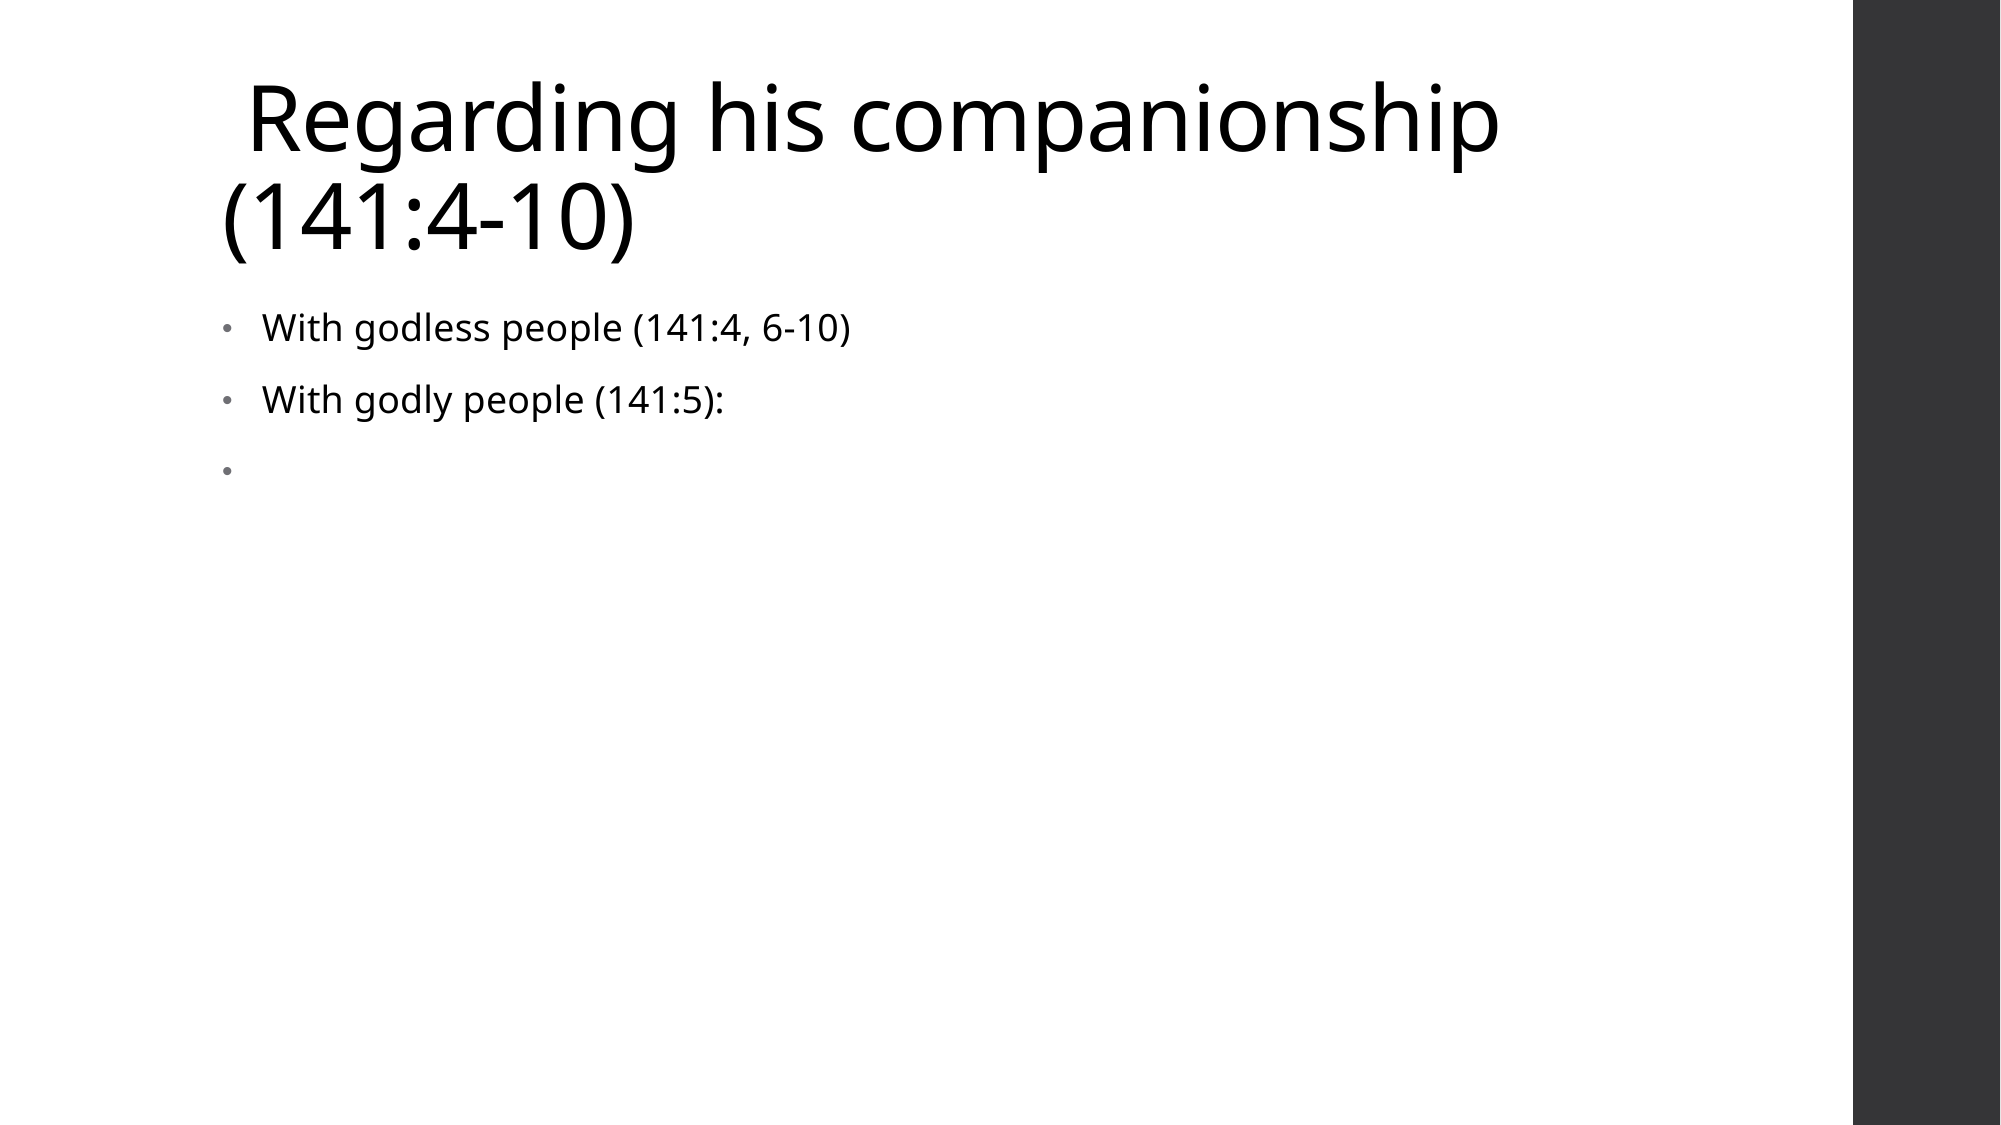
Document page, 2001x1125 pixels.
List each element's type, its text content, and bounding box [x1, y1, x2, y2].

title Regarding his companionship (141:4-10) [206, 60, 1797, 278]
list With godless people (141:4, 6-10) With godly people (141:5): [206, 299, 1617, 1014]
